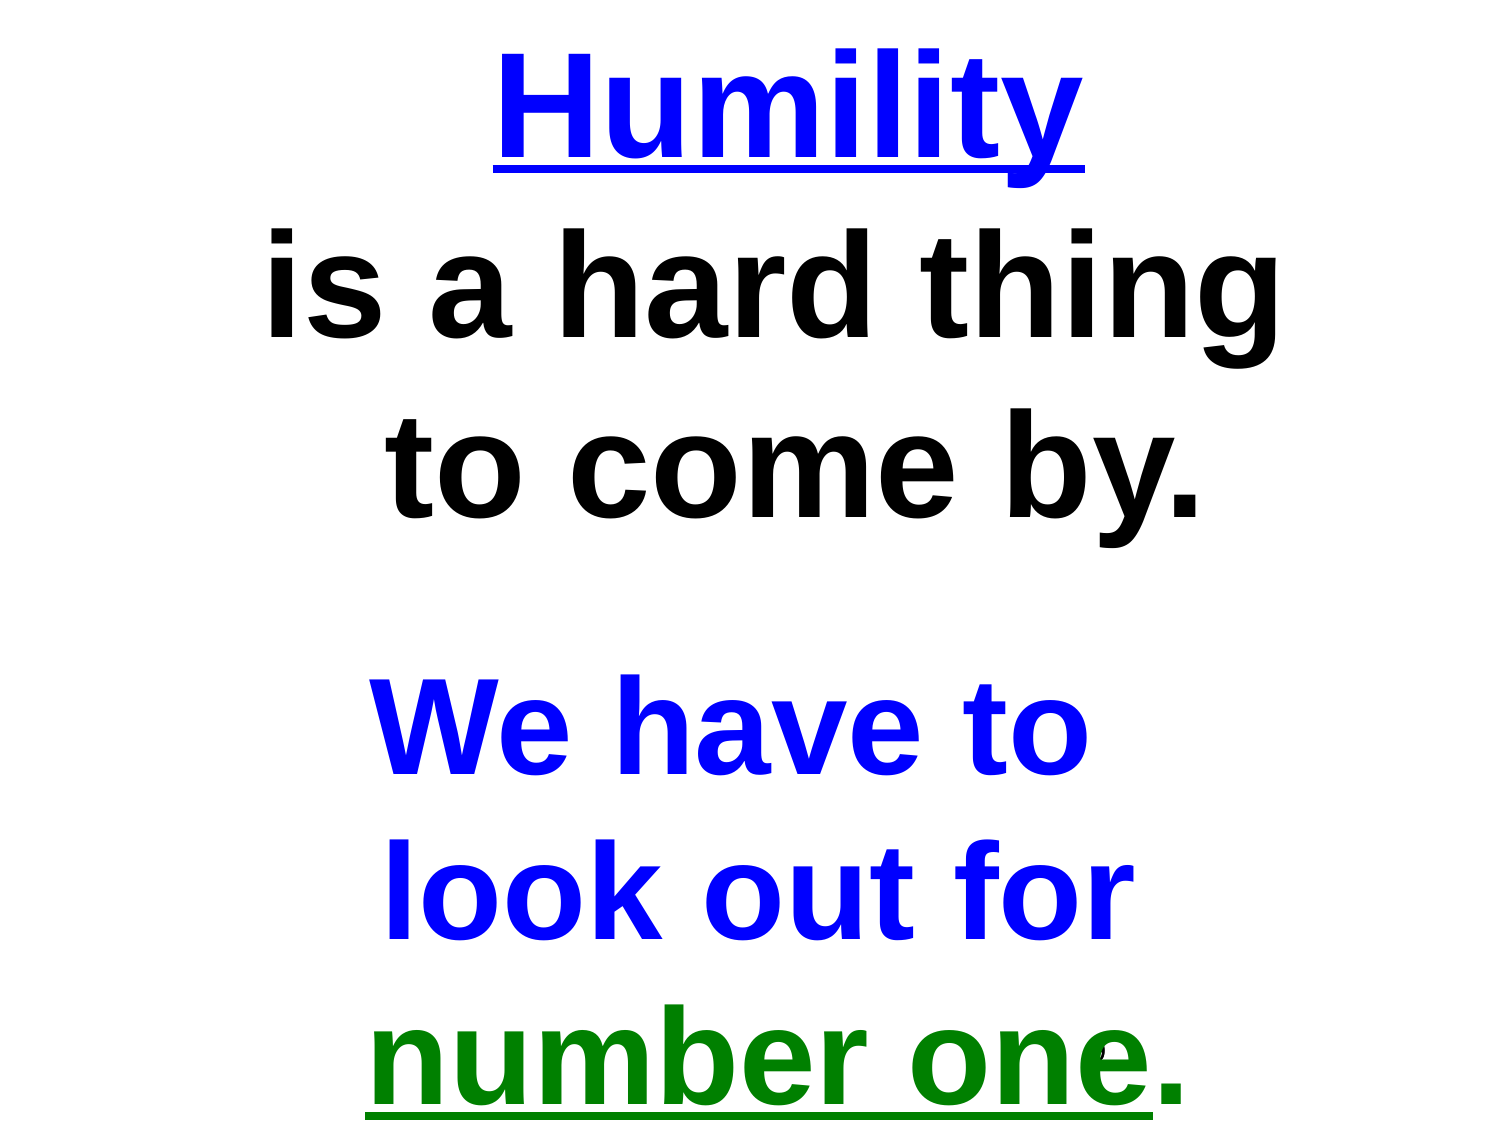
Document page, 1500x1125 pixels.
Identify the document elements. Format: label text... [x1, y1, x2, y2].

text_box Humility is a hard thing to come by. We have to look out for number one. [0, 0, 1500, 1125]
